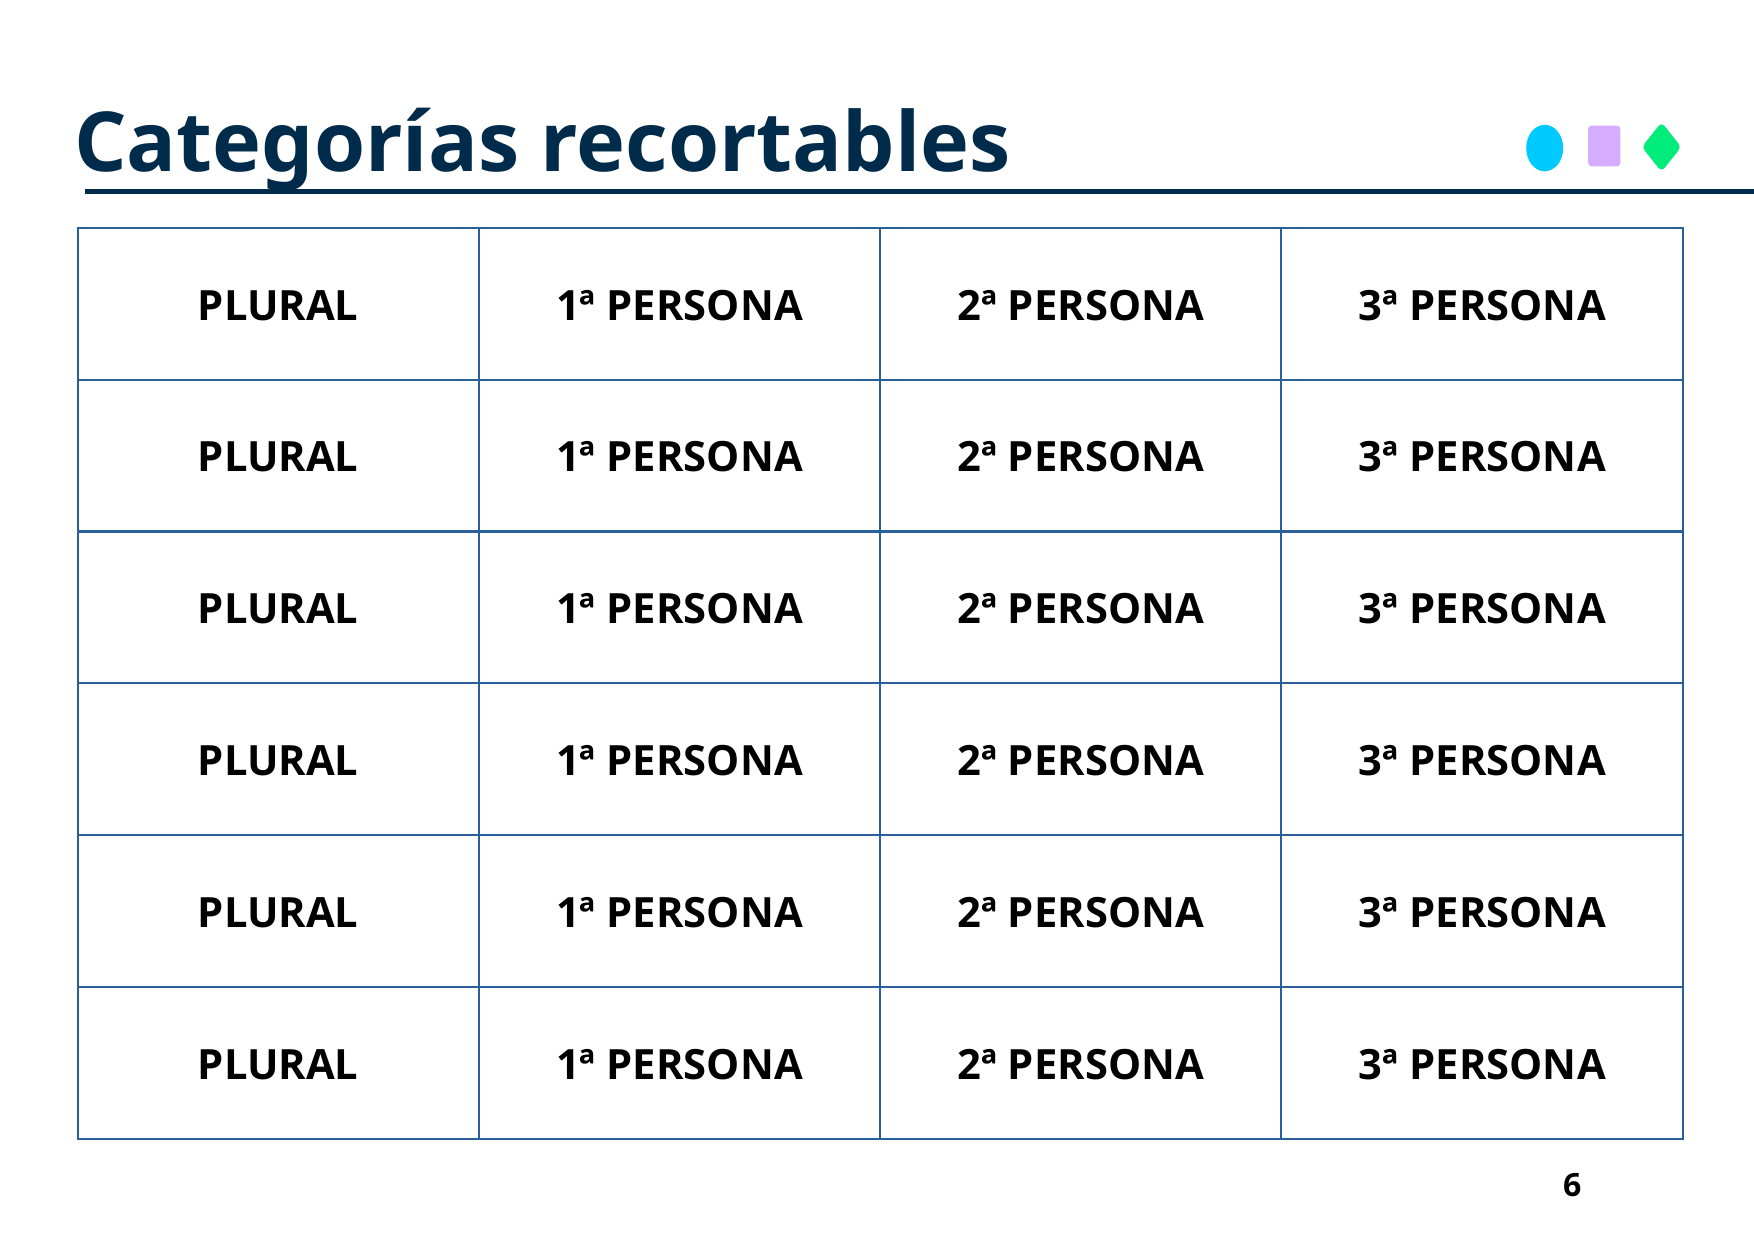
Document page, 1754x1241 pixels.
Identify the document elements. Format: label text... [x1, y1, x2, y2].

table_cell PLURAL [79, 381, 478, 530]
table_cell 2ª PERSONA [881, 533, 1280, 682]
table_header 3ª PERSONA [1282, 229, 1682, 379]
table_cell 2ª PERSONA [881, 836, 1280, 986]
table_cell 2ª PERSONA [881, 381, 1280, 530]
table_cell 1ª PERSONA [480, 836, 879, 986]
table_cell PLURAL [79, 836, 478, 986]
table_cell PLURAL [79, 988, 478, 1138]
table_cell 3ª PERSONA [1282, 988, 1682, 1138]
table_cell 1ª PERSONA [480, 381, 879, 530]
table_cell 3ª PERSONA [1282, 381, 1682, 530]
table_cell PLURAL [79, 684, 478, 834]
table_header 1ª PERSONA [480, 229, 879, 379]
table_cell 1ª PERSONA [480, 988, 879, 1138]
table_cell 1ª PERSONA [480, 533, 879, 682]
table_cell 2ª PERSONA [881, 684, 1280, 834]
table_cell 3ª PERSONA [1282, 684, 1682, 834]
table_header 2ª PERSONA [881, 229, 1280, 379]
title Categorías recortables [74, 32, 1404, 196]
table_cell 3ª PERSONA [1282, 533, 1682, 682]
table_cell 1ª PERSONA [480, 684, 879, 834]
table_cell 2ª PERSONA [881, 988, 1280, 1138]
table_cell PLURAL [79, 533, 478, 682]
table_header PLURAL [79, 229, 478, 379]
table_cell 3ª PERSONA [1282, 836, 1682, 986]
